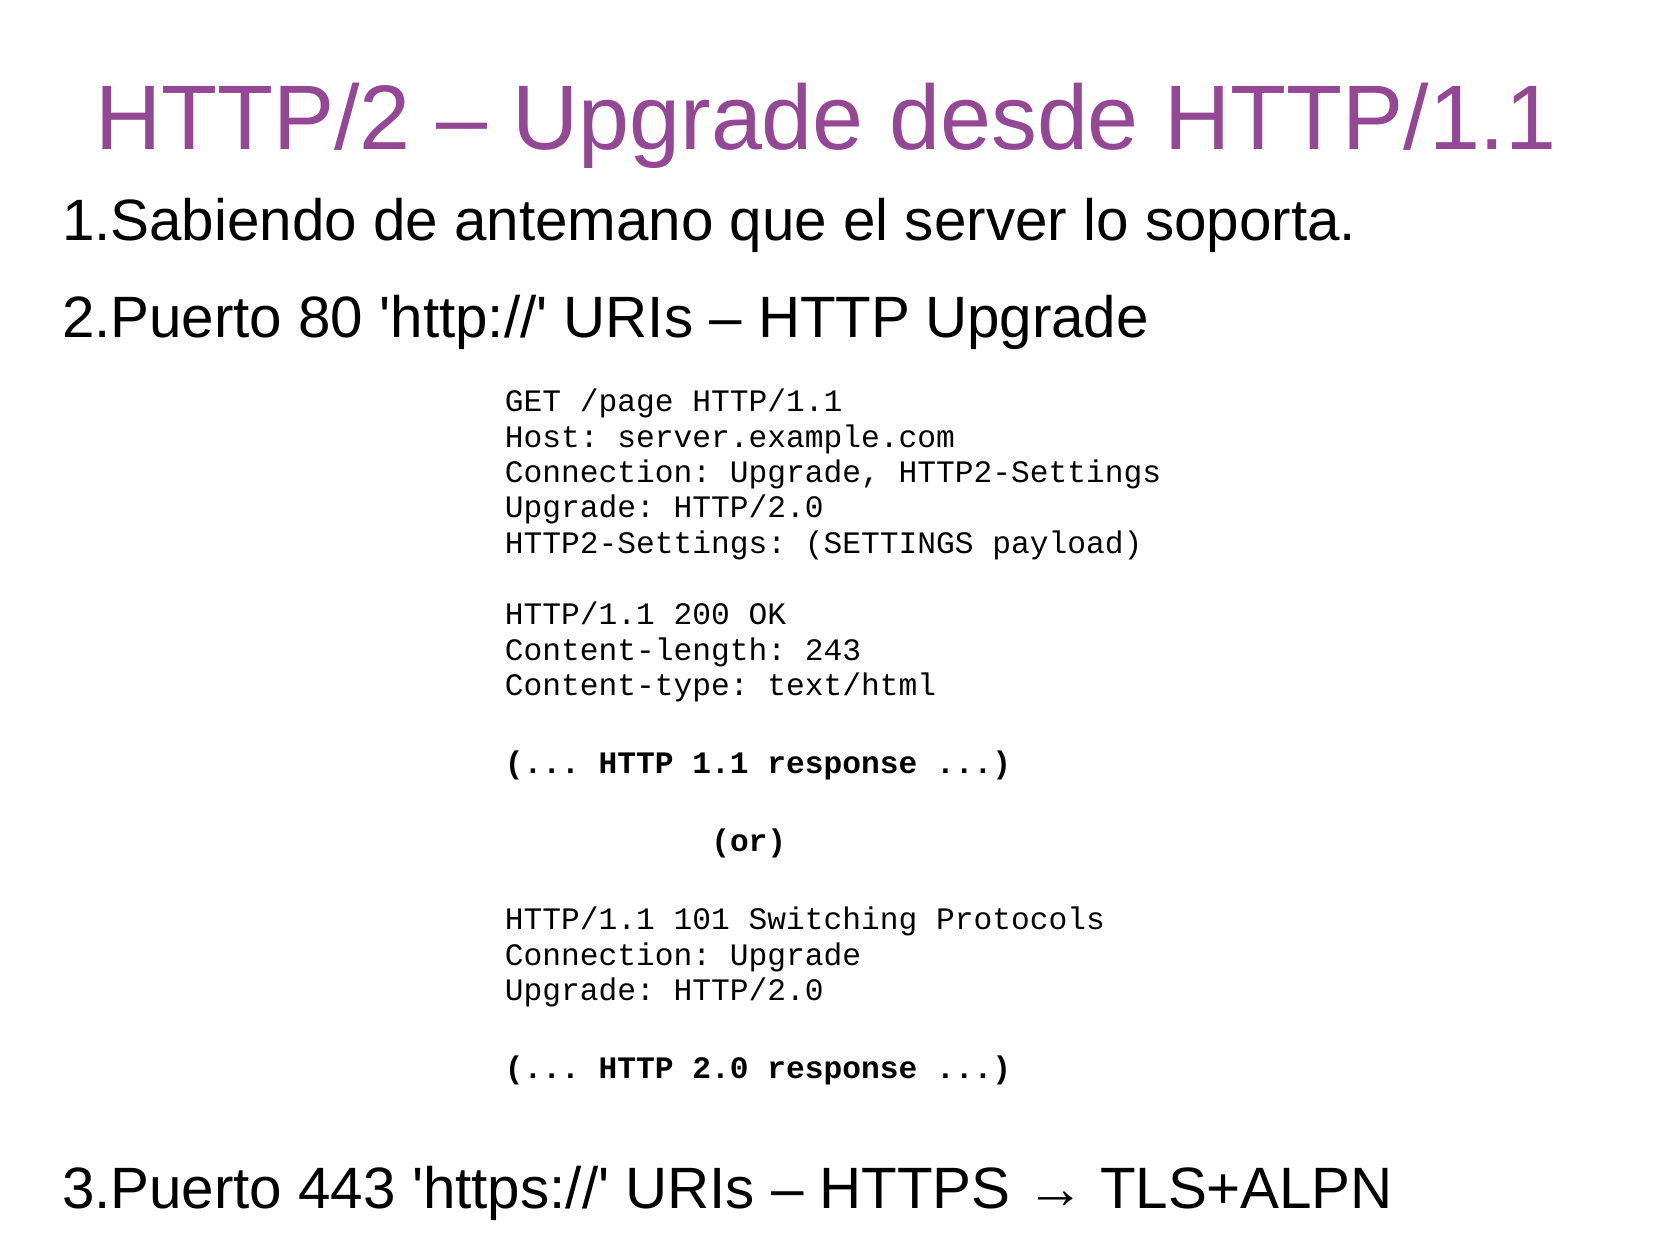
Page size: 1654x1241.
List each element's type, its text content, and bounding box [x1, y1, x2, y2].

title HTTP/2 – Upgrade desde HTTP/1.1 [82, 13, 1571, 147]
text_box Sabiendo de antemano que el server lo soporta. Puerto 80 'http://' URIs – HTTP Upgrade GET /page HTTP/1.1 Host: server.example.com Connection: Upgrade, HTTP2-Settings Upgrade: HTTP/2.0 HTTP2-Settings: (SETTINGS payload) HTTP/1.1 200 OK Content-length: 243 Content-type: text/html (... HTTP 1.1 response ...) (or) HTTP/1.1 101 Switching Protocols Connection: Upgrade Upgrade: HTTP/2.0 (... HTTP 2.0 response ...) Puerto 443 'https://' URIs – HTTPS → TLS+ALPN [47, 147, 1607, 1229]
